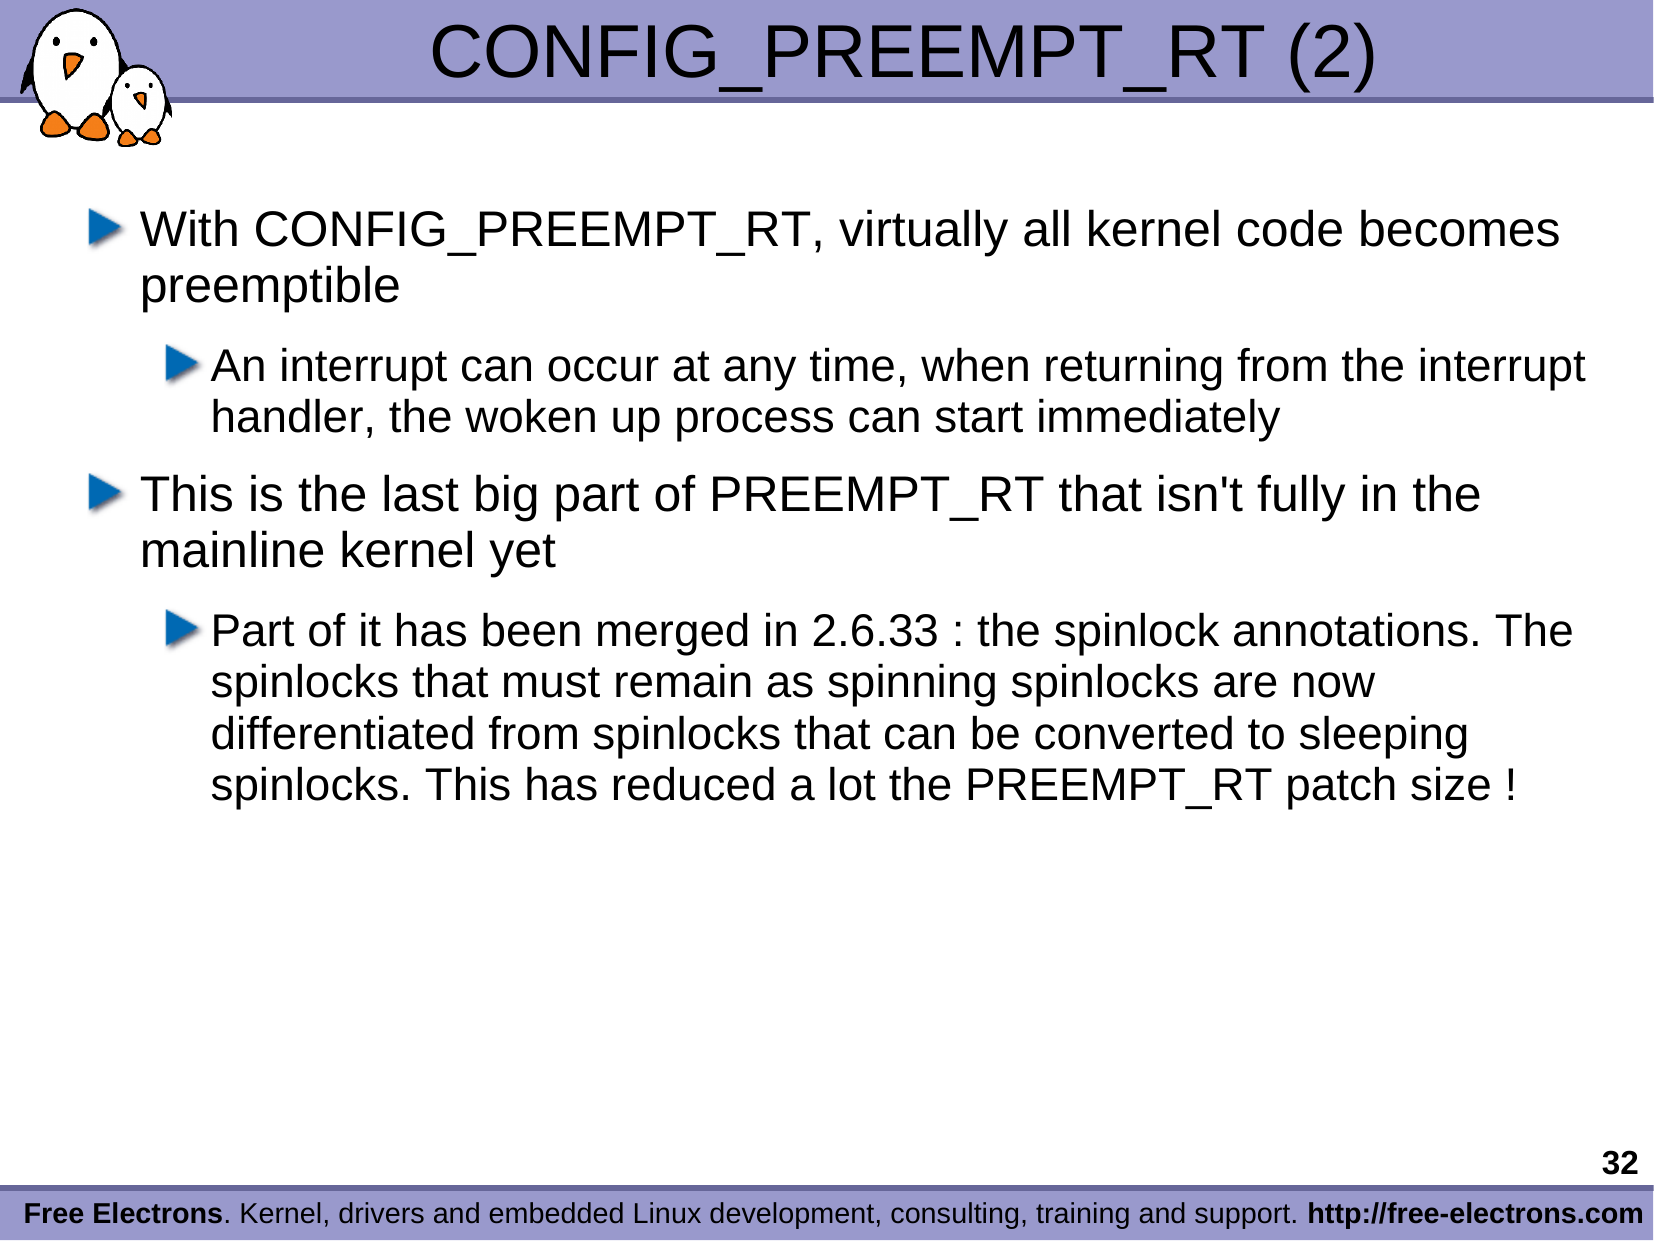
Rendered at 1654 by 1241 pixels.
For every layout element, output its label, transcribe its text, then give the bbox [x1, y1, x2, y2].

picture [20, 8, 172, 147]
list With CONFIG_PREEMPT_RT, virtually all kernel code becomes preemptible An interrupt can occur at any time, when returning from the interrupt handler, the woken up process can start immediately This is the last big part of PREEMPT_RT that isn't fully in the mainline kernel yet Part of it has been merged in 2.6.33 : the spinlock annotations. The spinlocks that must remain as spinning spinlocks are now differentiated from spinlocks that can be converted to sleeping spinlocks. This has reduced a lot the PREEMPT_RT patch size ! [68, 201, 1592, 1118]
title CONFIG_PREEMPT_RT (2) [178, 4, 1631, 98]
